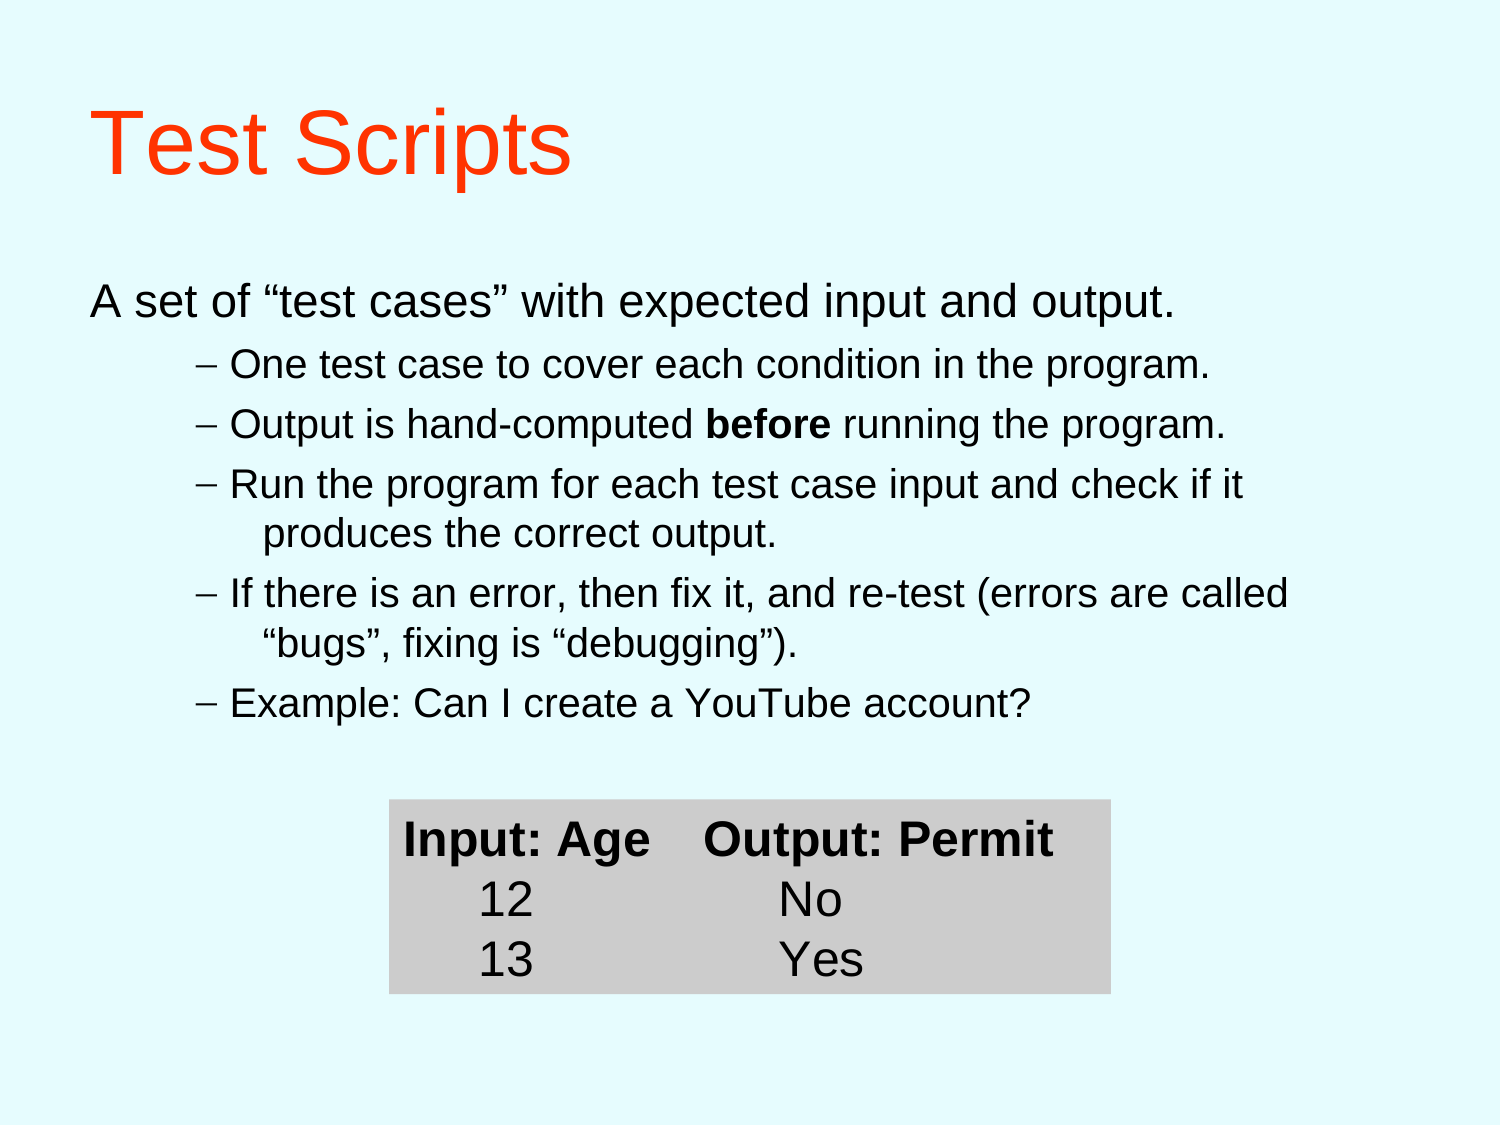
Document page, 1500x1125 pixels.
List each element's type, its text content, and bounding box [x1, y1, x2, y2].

list A set of “test cases” with expected input and output. One test case to cover each condition in the program. Output is hand-computed before running the program. Run the program for each test case input and check if it produces the correct output. If there is an error, then fix it, and re-test (errors are called “bugs”, fixing is “debugging”). Example: Can I create a YouTube account? [75, 262, 1423, 744]
text_box Input: Age Output: Permit 12 No 13 Yes [389, 799, 1111, 995]
title Test Scripts [75, 45, 1423, 231]
